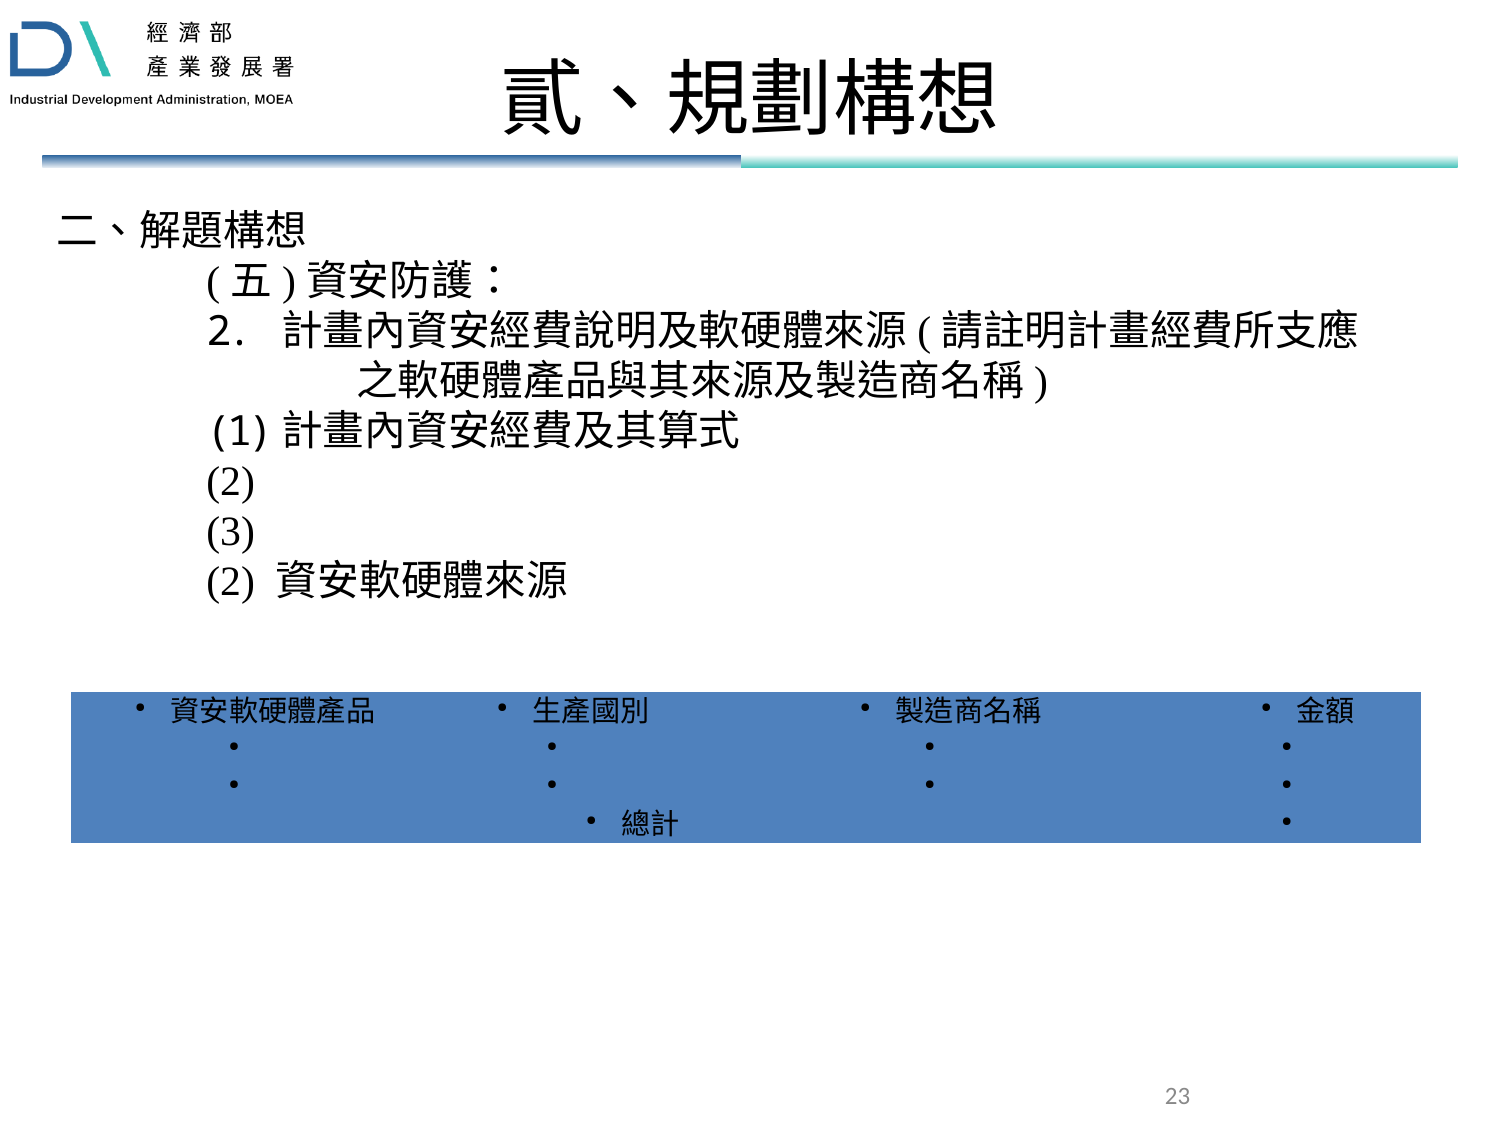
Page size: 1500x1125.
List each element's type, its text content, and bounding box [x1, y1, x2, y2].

table_cell [439, 768, 707, 805]
text_box 23 [1149, 1065, 1500, 1125]
table_cell [707, 768, 1195, 805]
table_cell [707, 730, 1195, 768]
table_header 資安軟硬體產品 [71, 692, 439, 730]
table_cell [1195, 768, 1421, 805]
table_header 製造商名稱 [707, 692, 1195, 730]
table_cell [1195, 730, 1421, 768]
table_header 生產國別 [439, 692, 707, 730]
table_cell [1195, 805, 1421, 843]
table_cell [439, 730, 707, 768]
table_header 金額 [1195, 692, 1421, 730]
table_cell [71, 730, 439, 768]
table_cell 總計 [71, 805, 1195, 843]
text_box 二、解題構想 (五)資安防護： 計畫內資安經費說明及軟硬體來源(請註明計畫經費所支應之軟硬體產品與其來源及製造商名稱) 計畫內資安經費及其算式 (2) 資安軟硬體來源 [41, 196, 1391, 1125]
title 貳、規劃構想 [75, 19, 1426, 171]
table_cell [71, 768, 439, 805]
